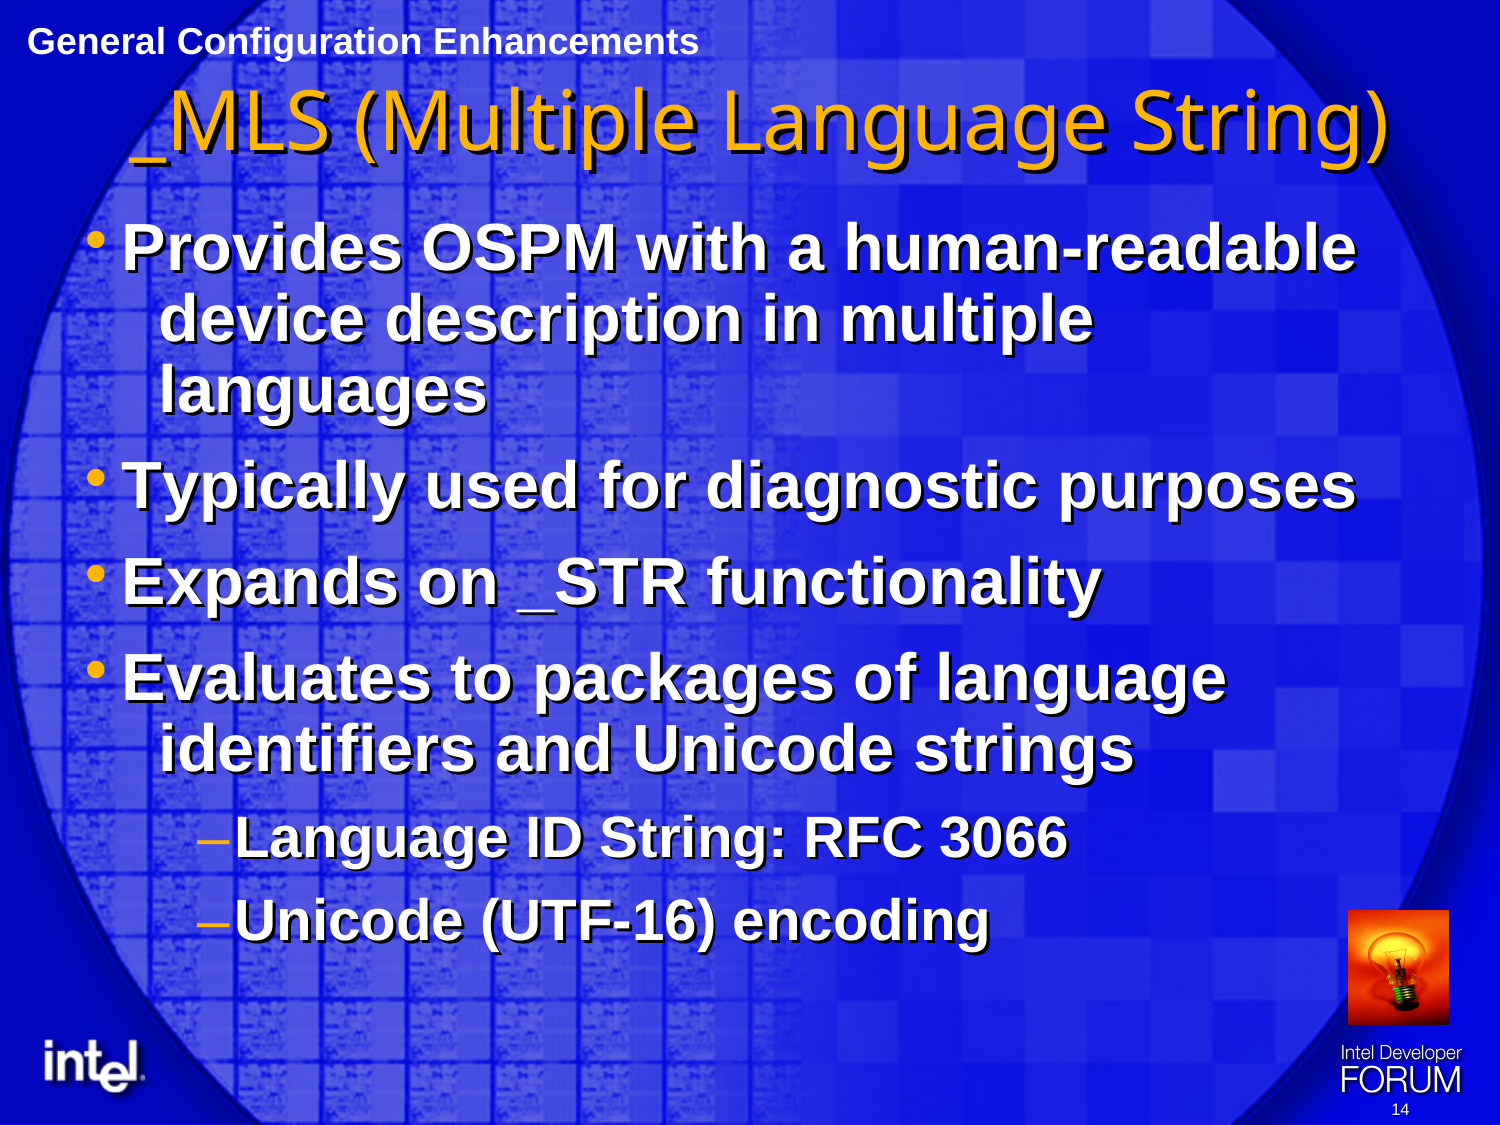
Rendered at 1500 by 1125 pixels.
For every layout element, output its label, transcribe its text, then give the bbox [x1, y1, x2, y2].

picture [0, 0, 1500, 1125]
text_box General Configuration Enhancements [12, 12, 719, 71]
